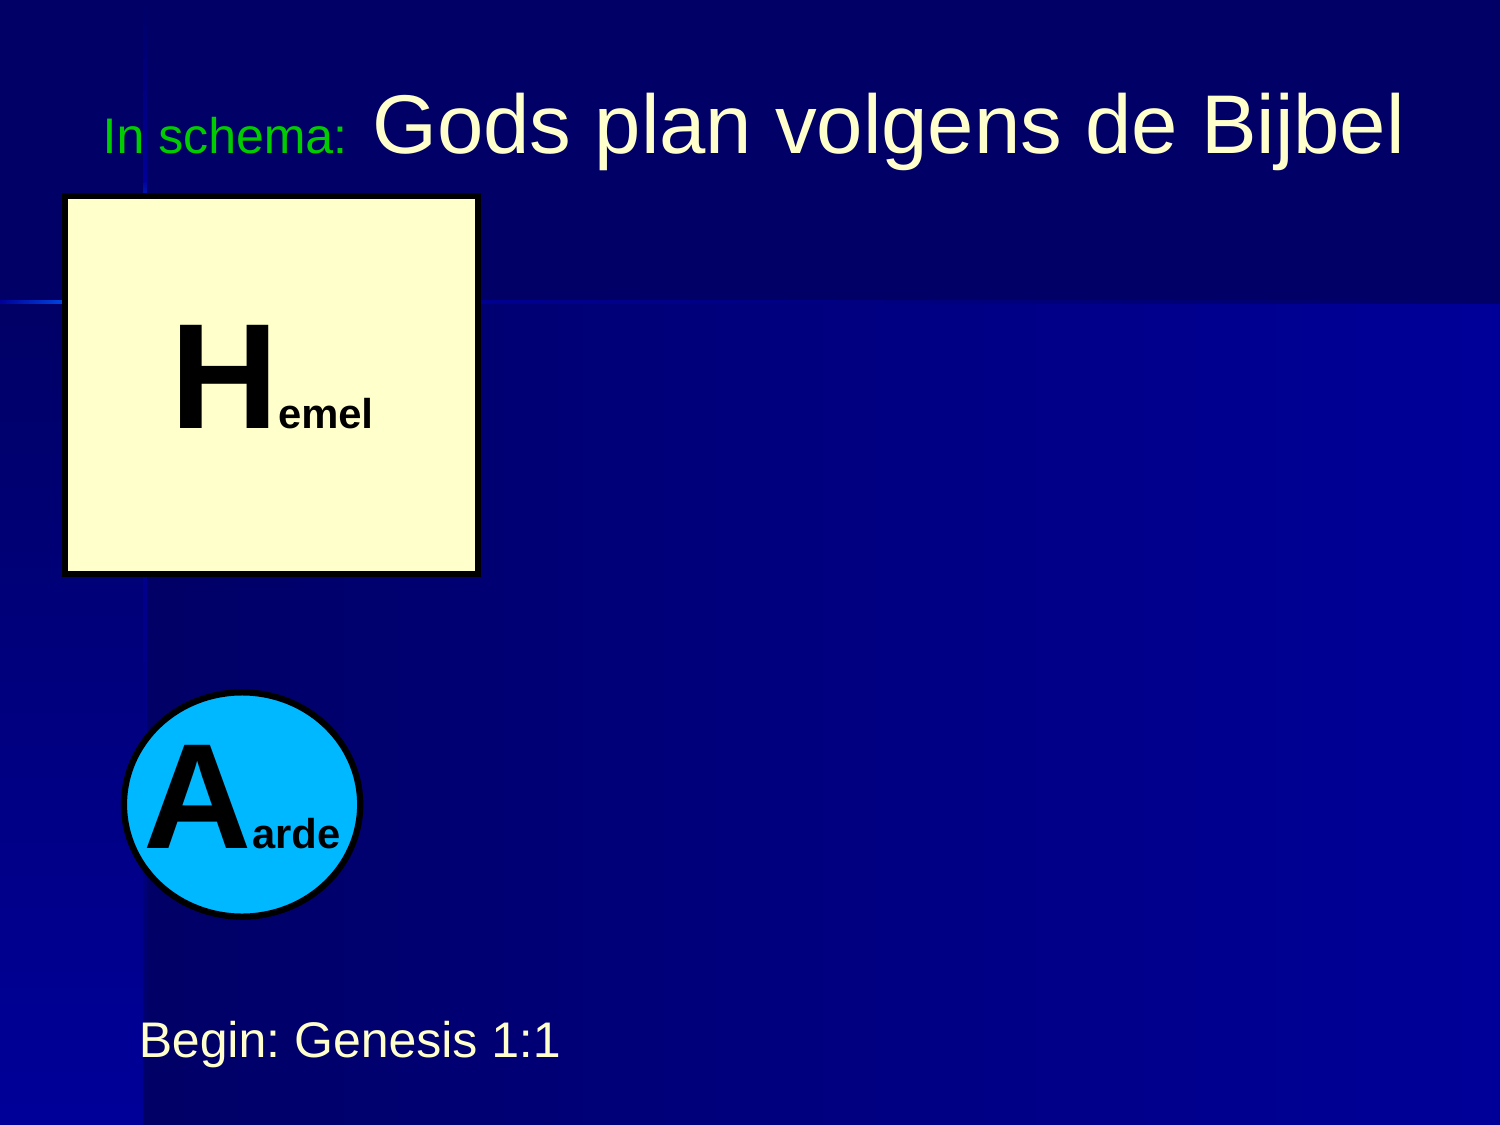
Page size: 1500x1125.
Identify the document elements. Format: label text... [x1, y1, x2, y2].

text_box Hemel [64, 196, 479, 575]
text_box Begin: Genesis 1:1 [123, 999, 585, 1075]
text_box Aarde [123, 692, 361, 917]
text_box In schema: Gods plan volgens de Bijbel [37, 53, 1471, 180]
